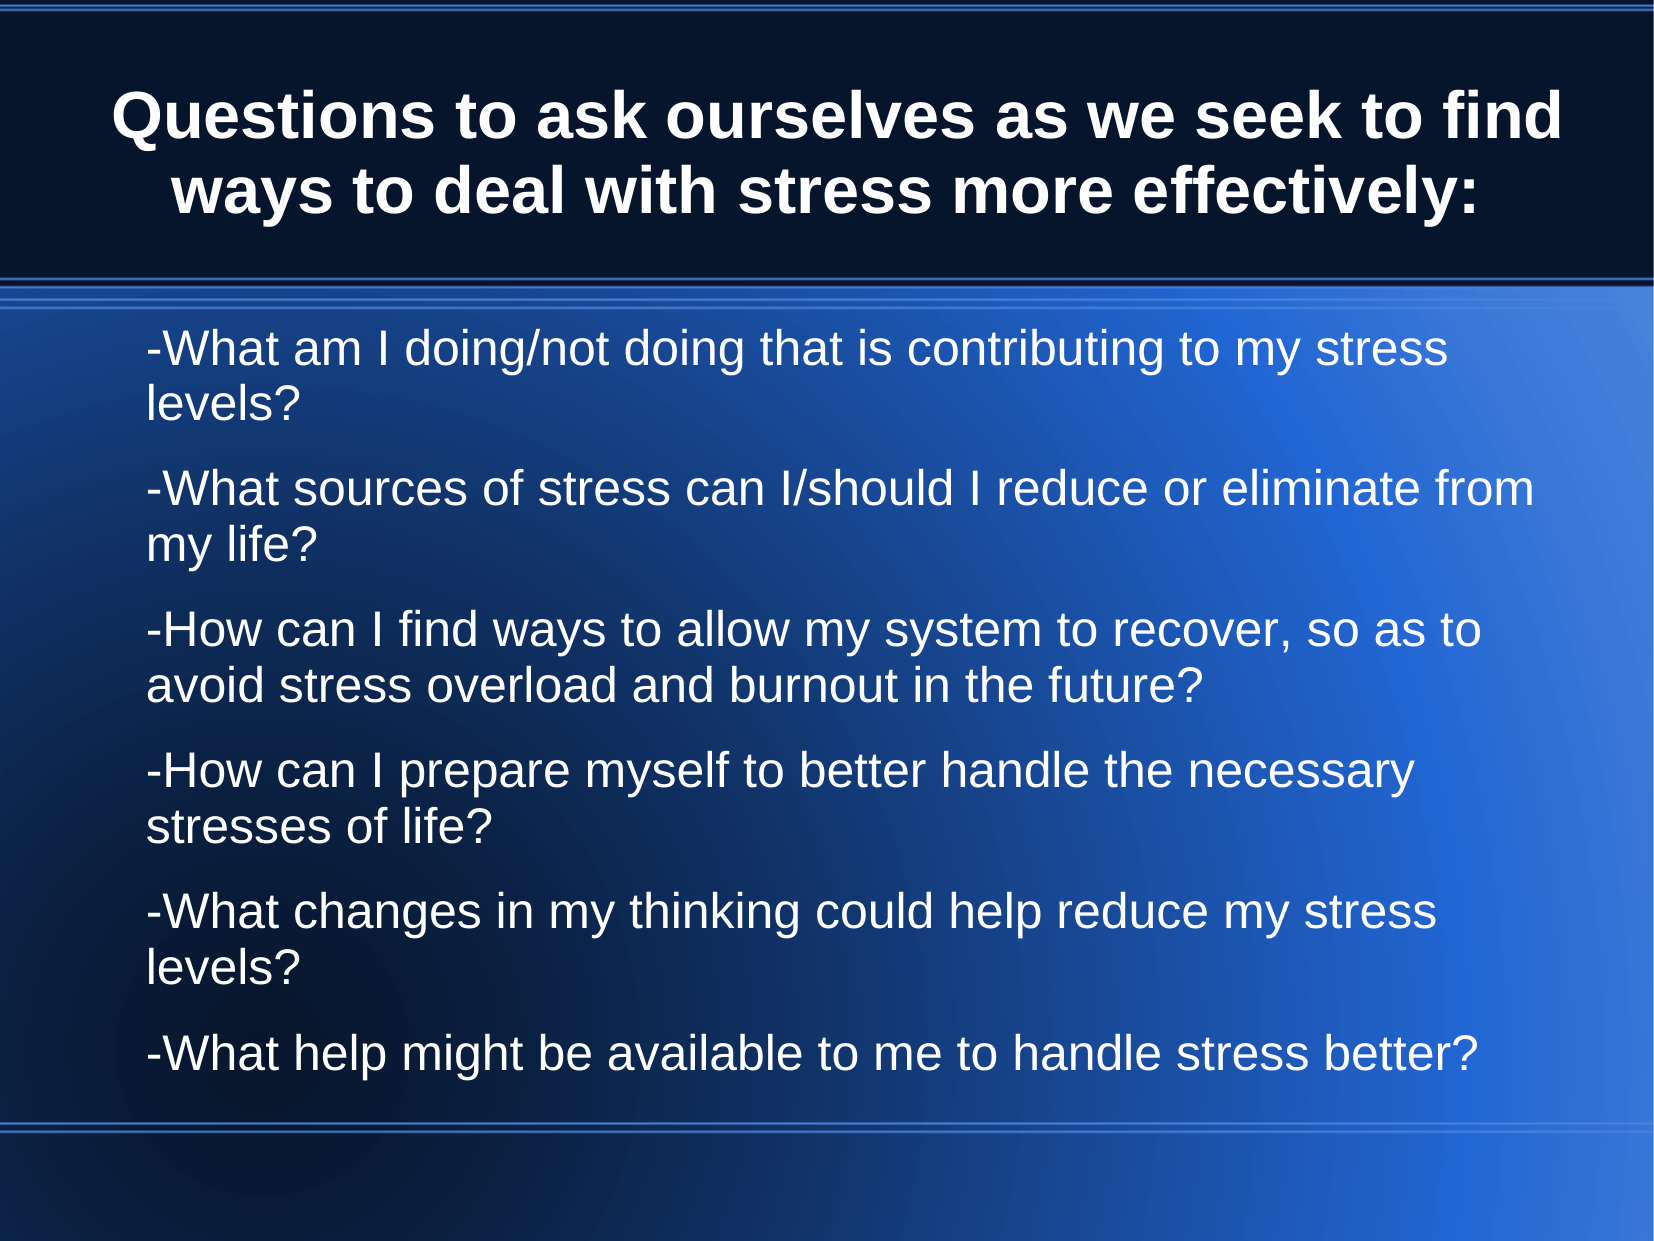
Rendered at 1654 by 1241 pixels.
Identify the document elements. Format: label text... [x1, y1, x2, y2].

picture [0, 0, 1654, 1241]
title Questions to ask ourselves as we seek to find ways to deal with stress more effectively: [82, 49, 1571, 257]
list -What am I doing/not doing that is contributing to my stress levels? -What sources of stress can I/should I reduce or eliminate from my life? -How can I find ways to allow my system to recover, so as to avoid stress overload and burnout in the future? -How can I prepare myself to better handle the necessary stresses of life? -What changes in my thinking could help reduce my stress levels? -What help might be available to me to handle stress better? [75, 319, 1564, 1241]
